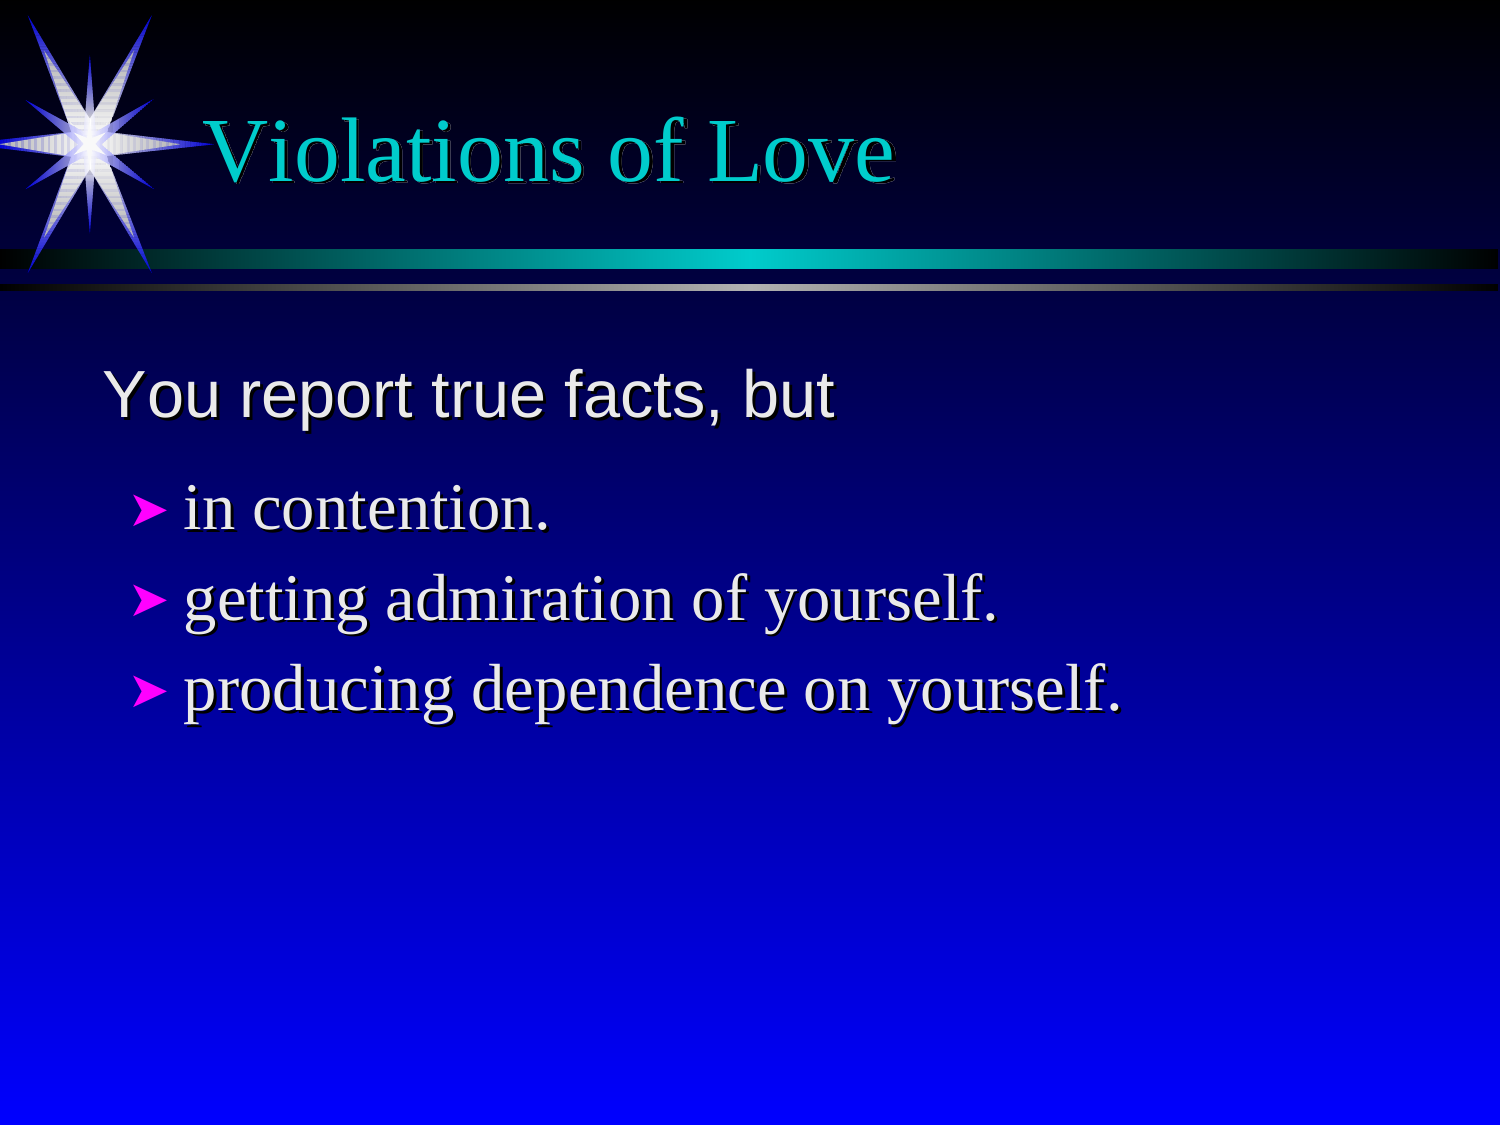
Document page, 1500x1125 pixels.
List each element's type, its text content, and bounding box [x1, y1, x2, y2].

text_box You report true facts, but [87, 349, 1038, 440]
text_box you [40, 233, 52, 239]
text_box you [127, 233, 139, 239]
title Violations of Love [187, 56, 1463, 244]
list in contention. getting admiration of yourself. producing dependence on yourself. [112, 462, 1388, 913]
